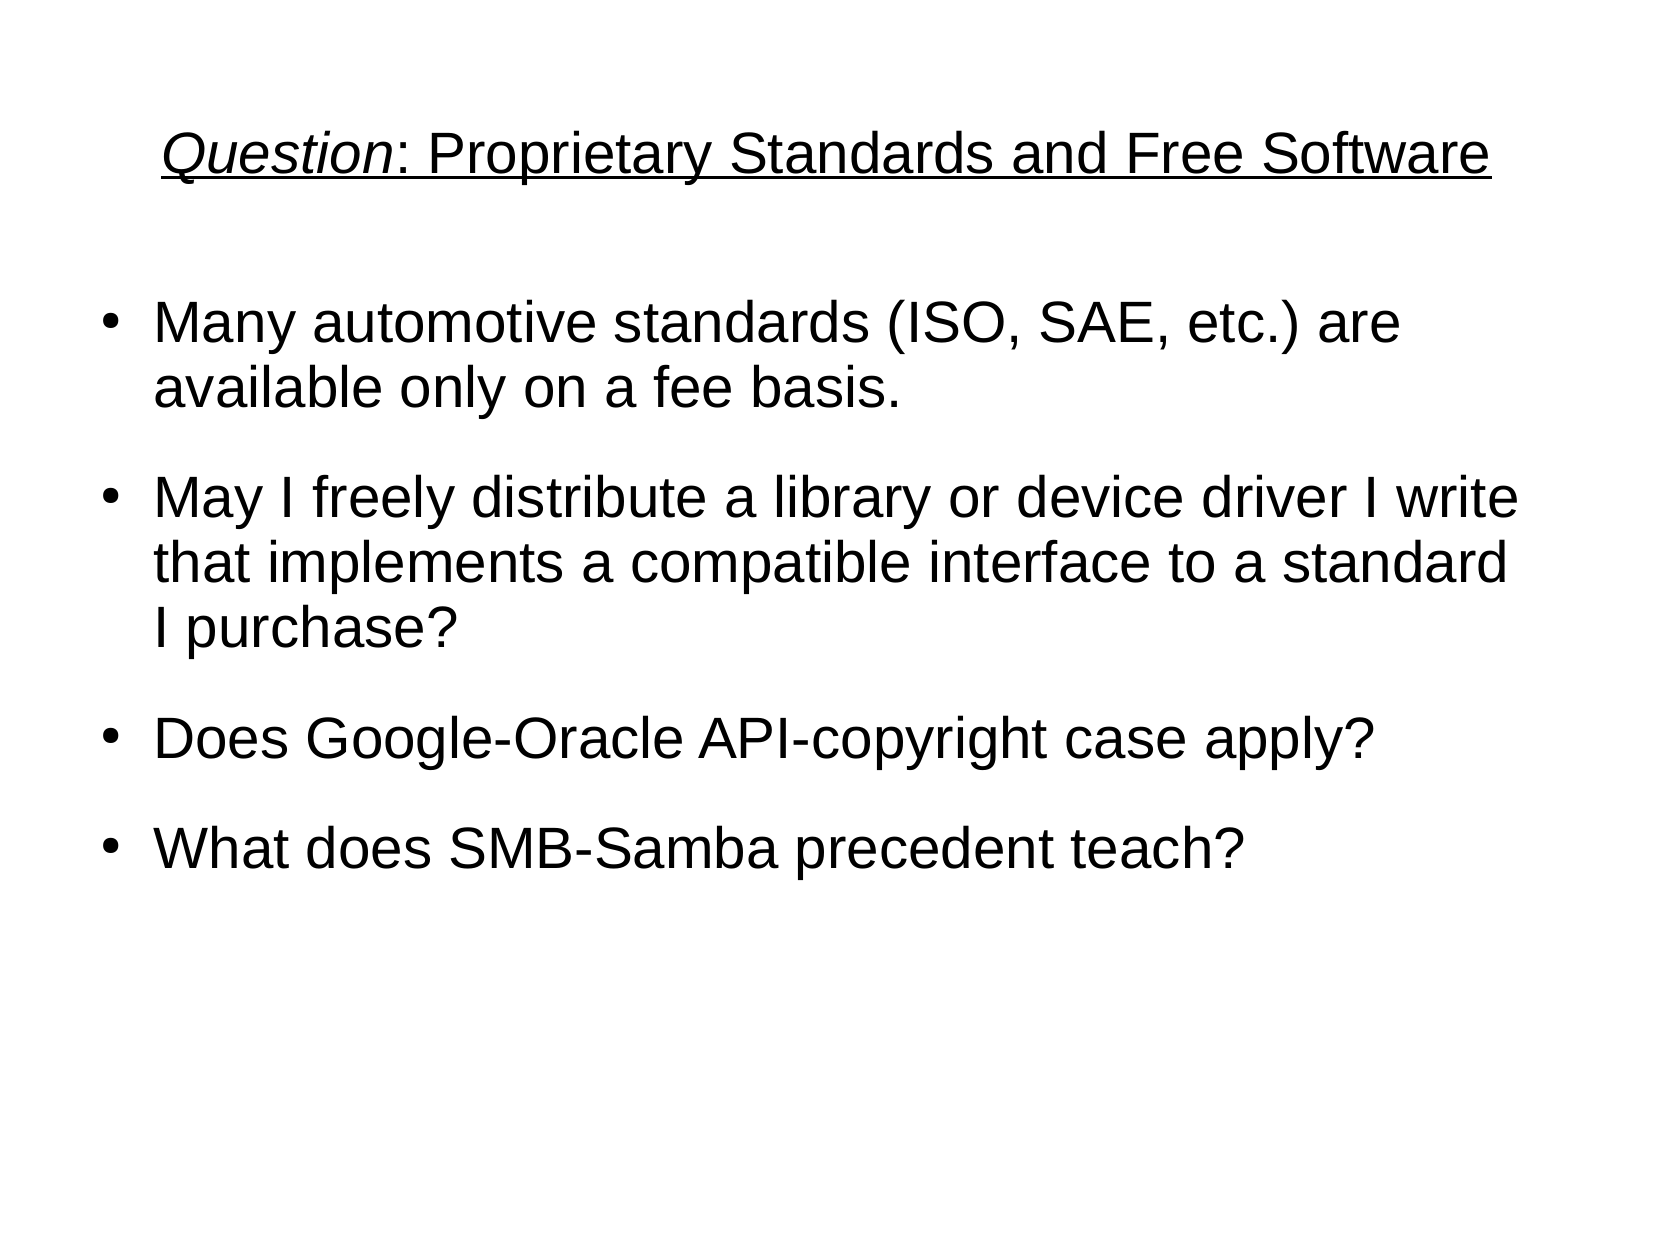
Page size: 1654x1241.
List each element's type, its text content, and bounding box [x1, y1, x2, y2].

list Many automotive standards (ISO, SAE, etc.) are available only on a fee basis. May I freely distribute a library or device driver I write that implements a compatible interface to a standard I purchase? Does Google-Oracle API-copyright case apply? What does SMB-Samba precedent teach? [82, 290, 1538, 1010]
title Question: Proprietary Standards and Free Software [82, 49, 1571, 257]
